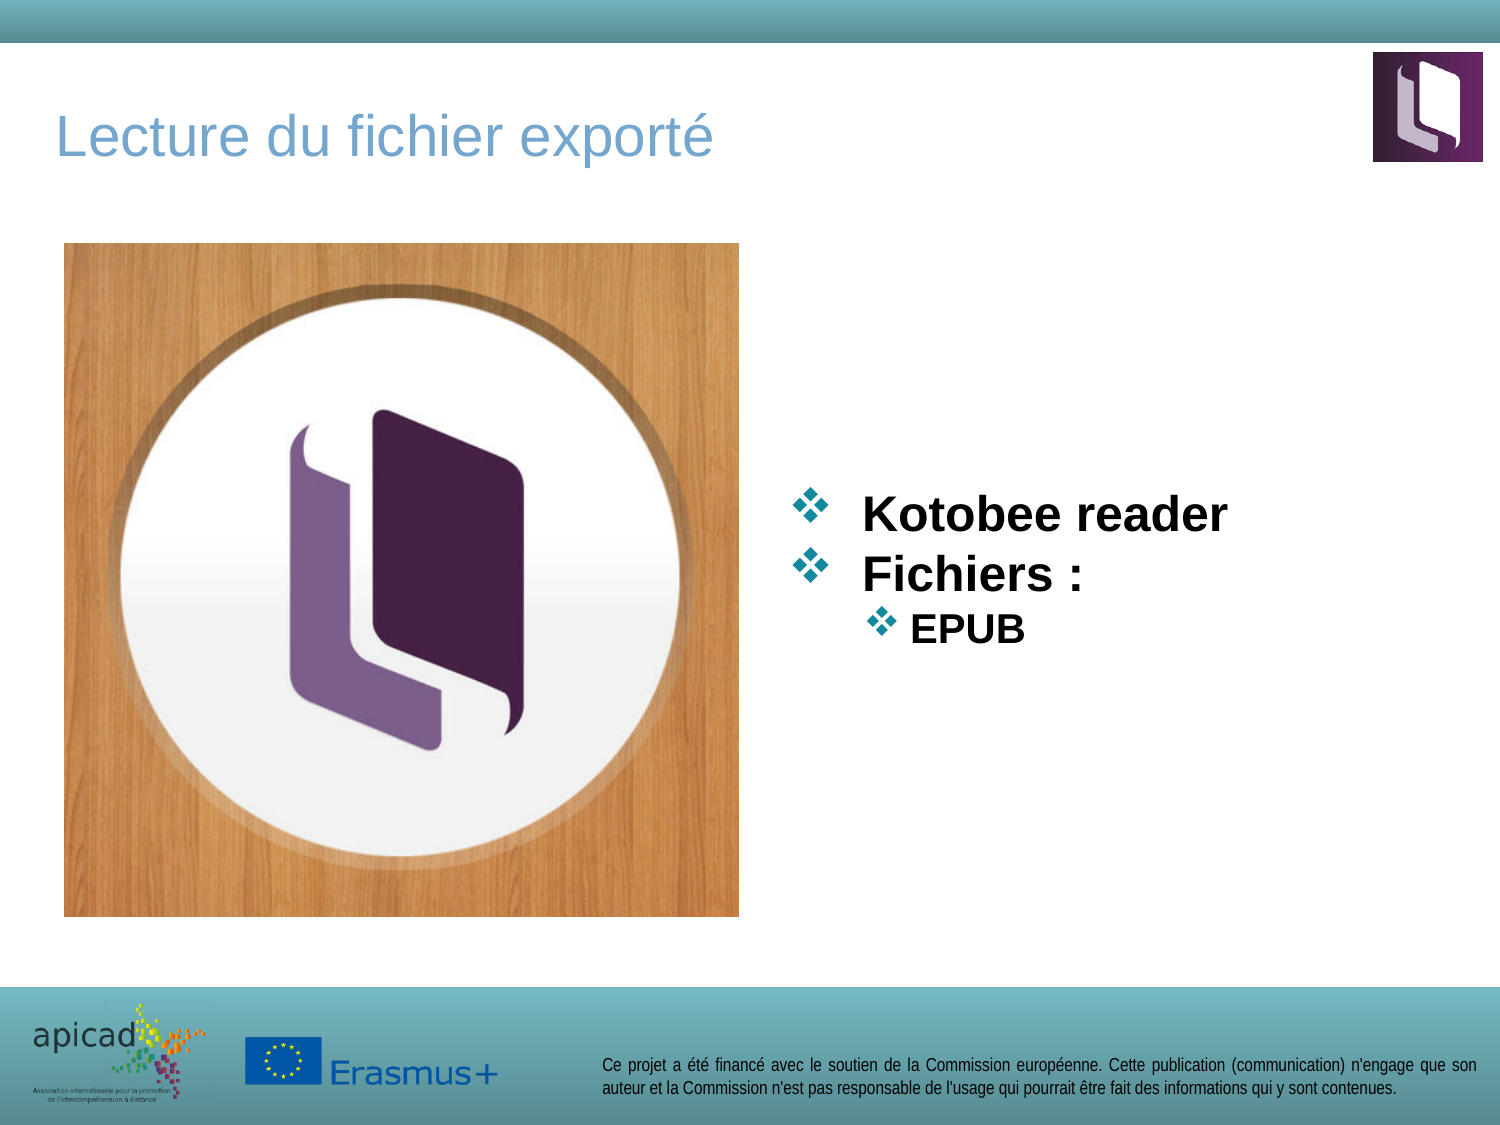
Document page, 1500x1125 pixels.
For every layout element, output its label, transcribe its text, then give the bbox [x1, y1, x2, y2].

text_box [0, 987, 1500, 1125]
picture [29, 999, 213, 1108]
text_box [0, 0, 1500, 43]
picture [1373, 52, 1483, 162]
text_box Kotobee reader Fichiers : EPUB [773, 474, 1400, 660]
text_box Ce projet a été financé avec le soutien de la Commission européenne. Cette publication (communication) n'engage que son auteur et la Commission n'est pas responsable de l'usage qui pourrait être fait des informations qui y sont contenues. [596, 1046, 1483, 1105]
picture [230, 1023, 512, 1098]
text_box Lecture du fichier exporté [41, 90, 1353, 176]
picture [64, 243, 739, 917]
